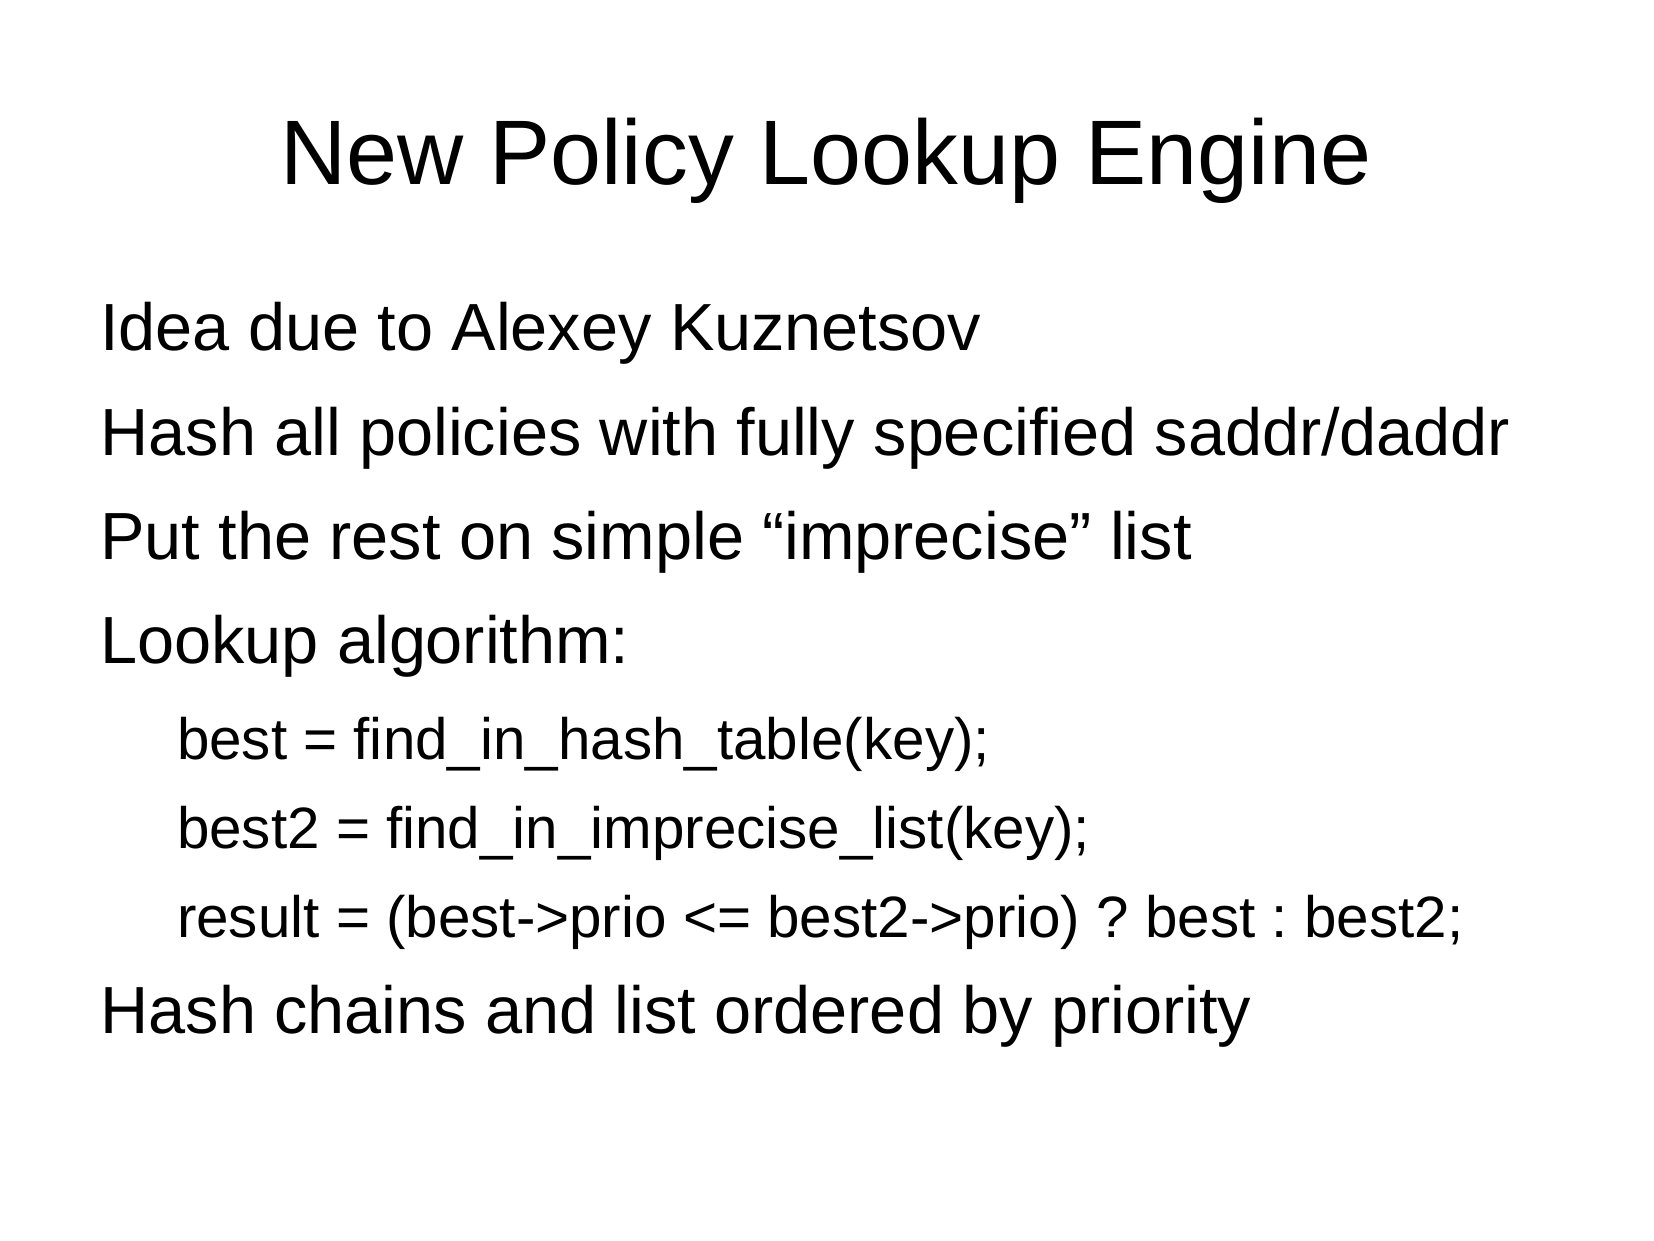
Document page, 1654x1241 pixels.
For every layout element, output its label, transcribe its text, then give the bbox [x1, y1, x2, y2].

title New Policy Lookup Engine [82, 49, 1571, 257]
list Idea due to Alexey Kuznetsov Hash all policies with fully specified saddr/daddr Put the rest on simple “imprecise” list Lookup algorithm: best = find_in_hash_table(key); best2 = find_in_imprecise_list(key); result = (best->prio <= best2->prio) ? best : best2; Hash chains and list ordered by priority [82, 290, 1571, 1112]
